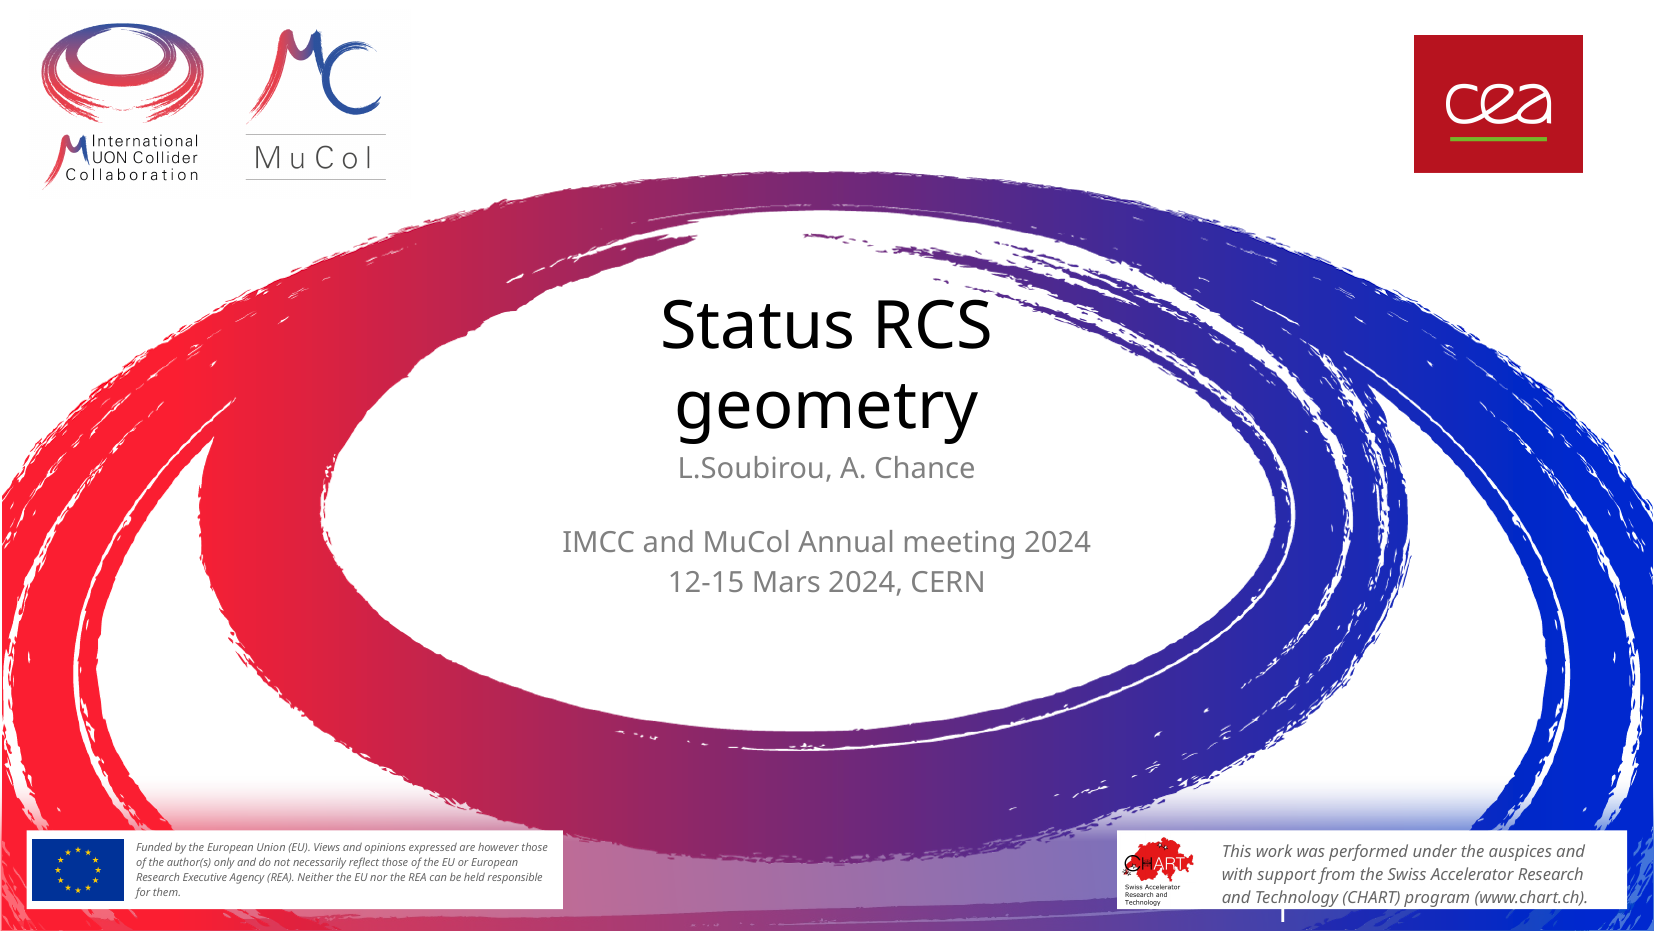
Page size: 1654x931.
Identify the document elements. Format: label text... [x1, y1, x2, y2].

picture [0, 2, 1654, 931]
text_box [1117, 830, 1628, 924]
text_box L.Soubirou, A. Chance IMCC and MuCol Annual meeting 2024 12-15 Mars 2024, CERN [519, 440, 1135, 666]
subtitle Status RCS geometry [604, 281, 1050, 443]
text_box [26, 830, 563, 910]
text_box This work was performed under the auspices and with support from the Swiss Accelerator Research and Technology (CHART) program (www.chart.ch). [1207, 831, 1622, 908]
text_box Funded by the European Union (EU). Views and opinions expressed are however those of the author(s) only and do not necessarily reflect those of the EU or European Research Executive Agency (REA). Neither the EU nor the REA can be held responsible for them. [121, 832, 574, 908]
